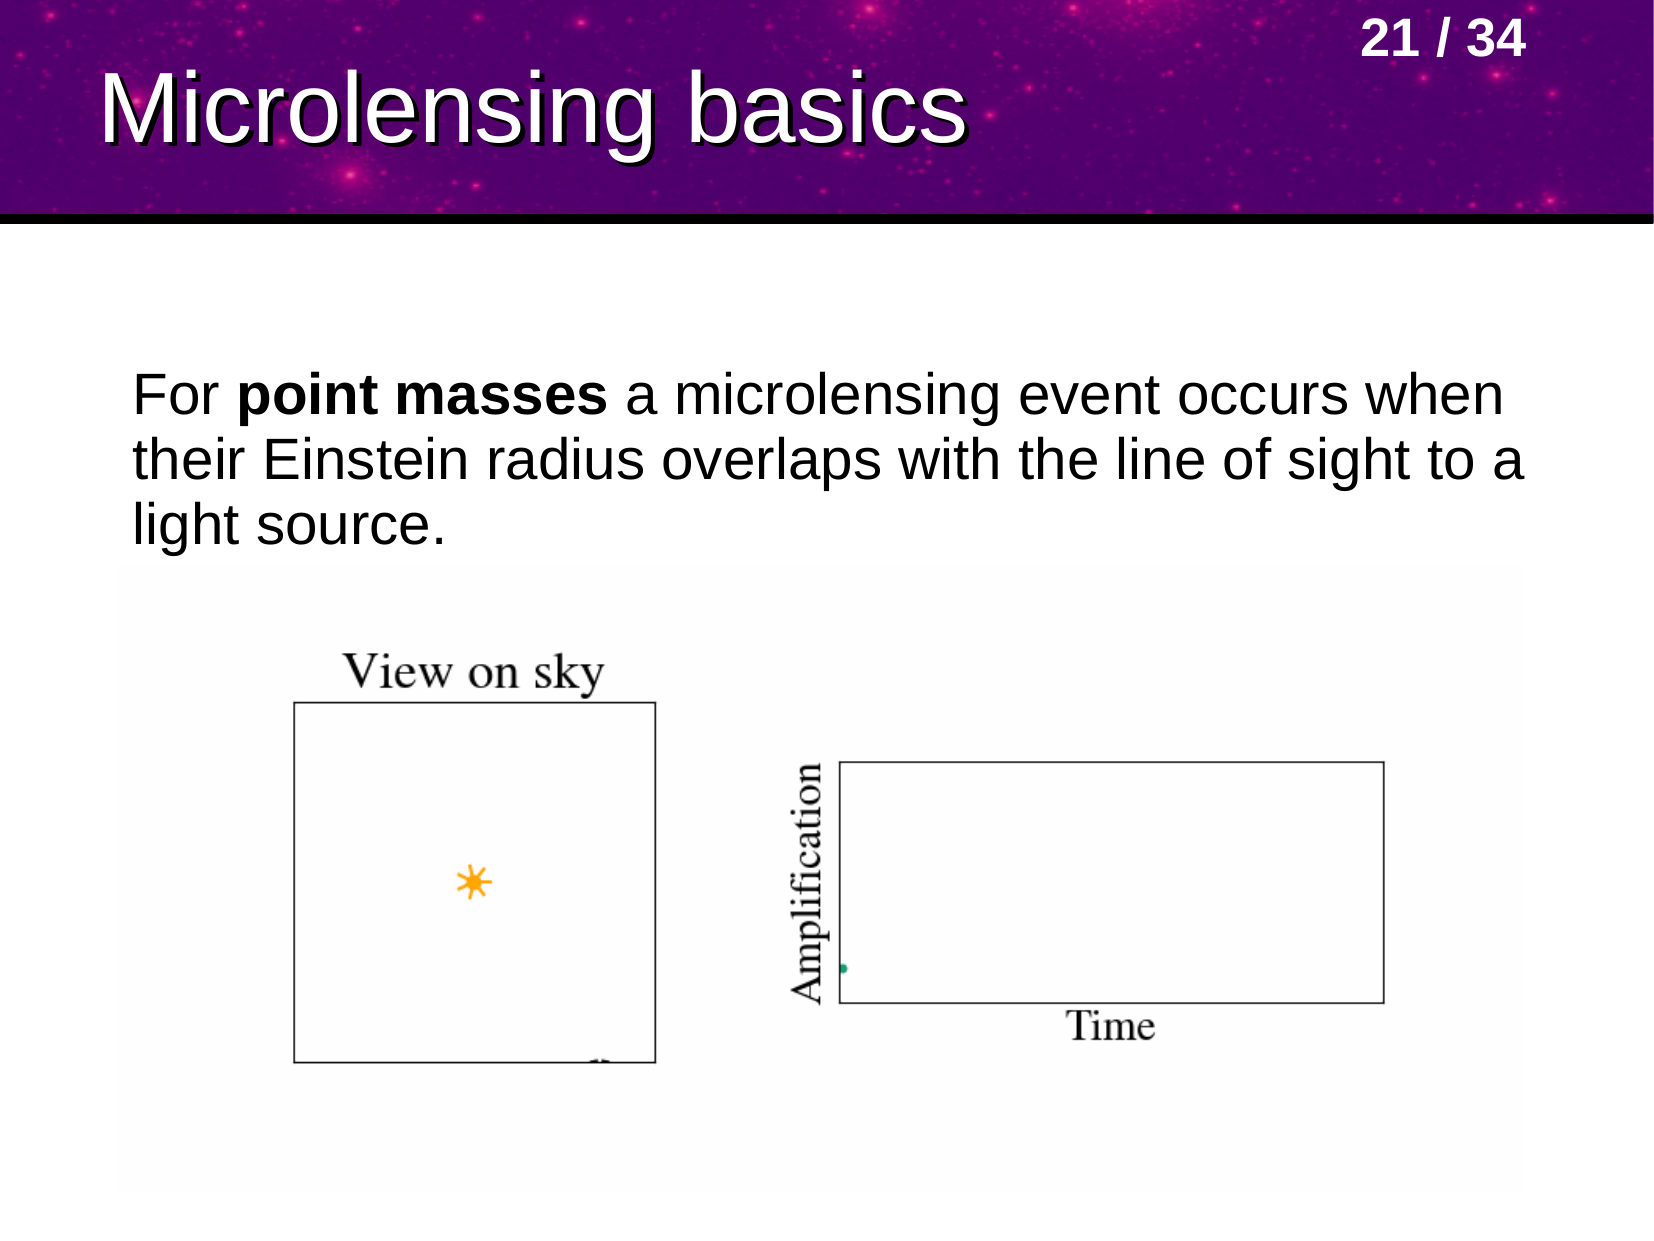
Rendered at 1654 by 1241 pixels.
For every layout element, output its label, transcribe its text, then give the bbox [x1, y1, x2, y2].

text_box Microlensing basics [82, 44, 1654, 283]
picture [117, 566, 1524, 1192]
text_box For point masses a microlensing event occurs when their Einstein radius overlaps with the line of sight to a light source. [118, 354, 1560, 567]
picture [0, 0, 1345, 214]
text_box <number> / 34 [1345, 0, 1654, 77]
